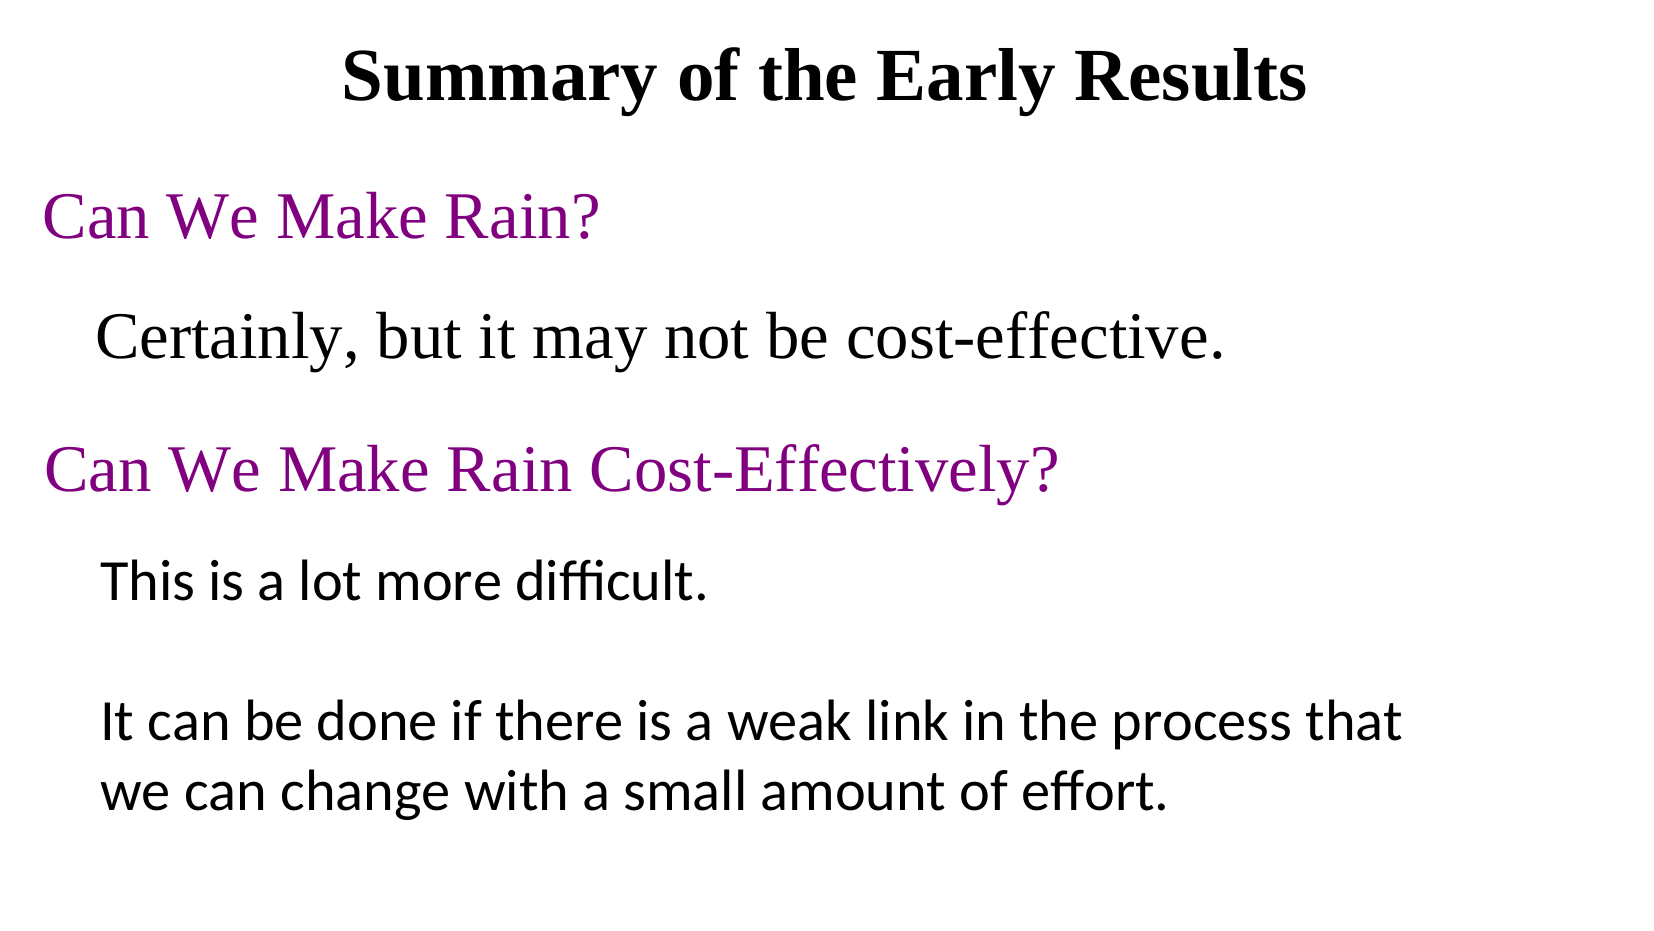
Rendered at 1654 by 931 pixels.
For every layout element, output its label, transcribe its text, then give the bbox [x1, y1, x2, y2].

text_box This is a lot more difficult. It can be done if there is a weak link in the process that we can change with a small amount of effort. [85, 534, 1501, 830]
title Can We Make Rain? [2, 161, 642, 272]
title Summary of the Early Results [0, 2, 1651, 151]
text_box Can We Make Rain Cost-Effectively? [29, 417, 1654, 513]
text_box Certainly, but it may not be cost-effective. [80, 284, 1411, 380]
